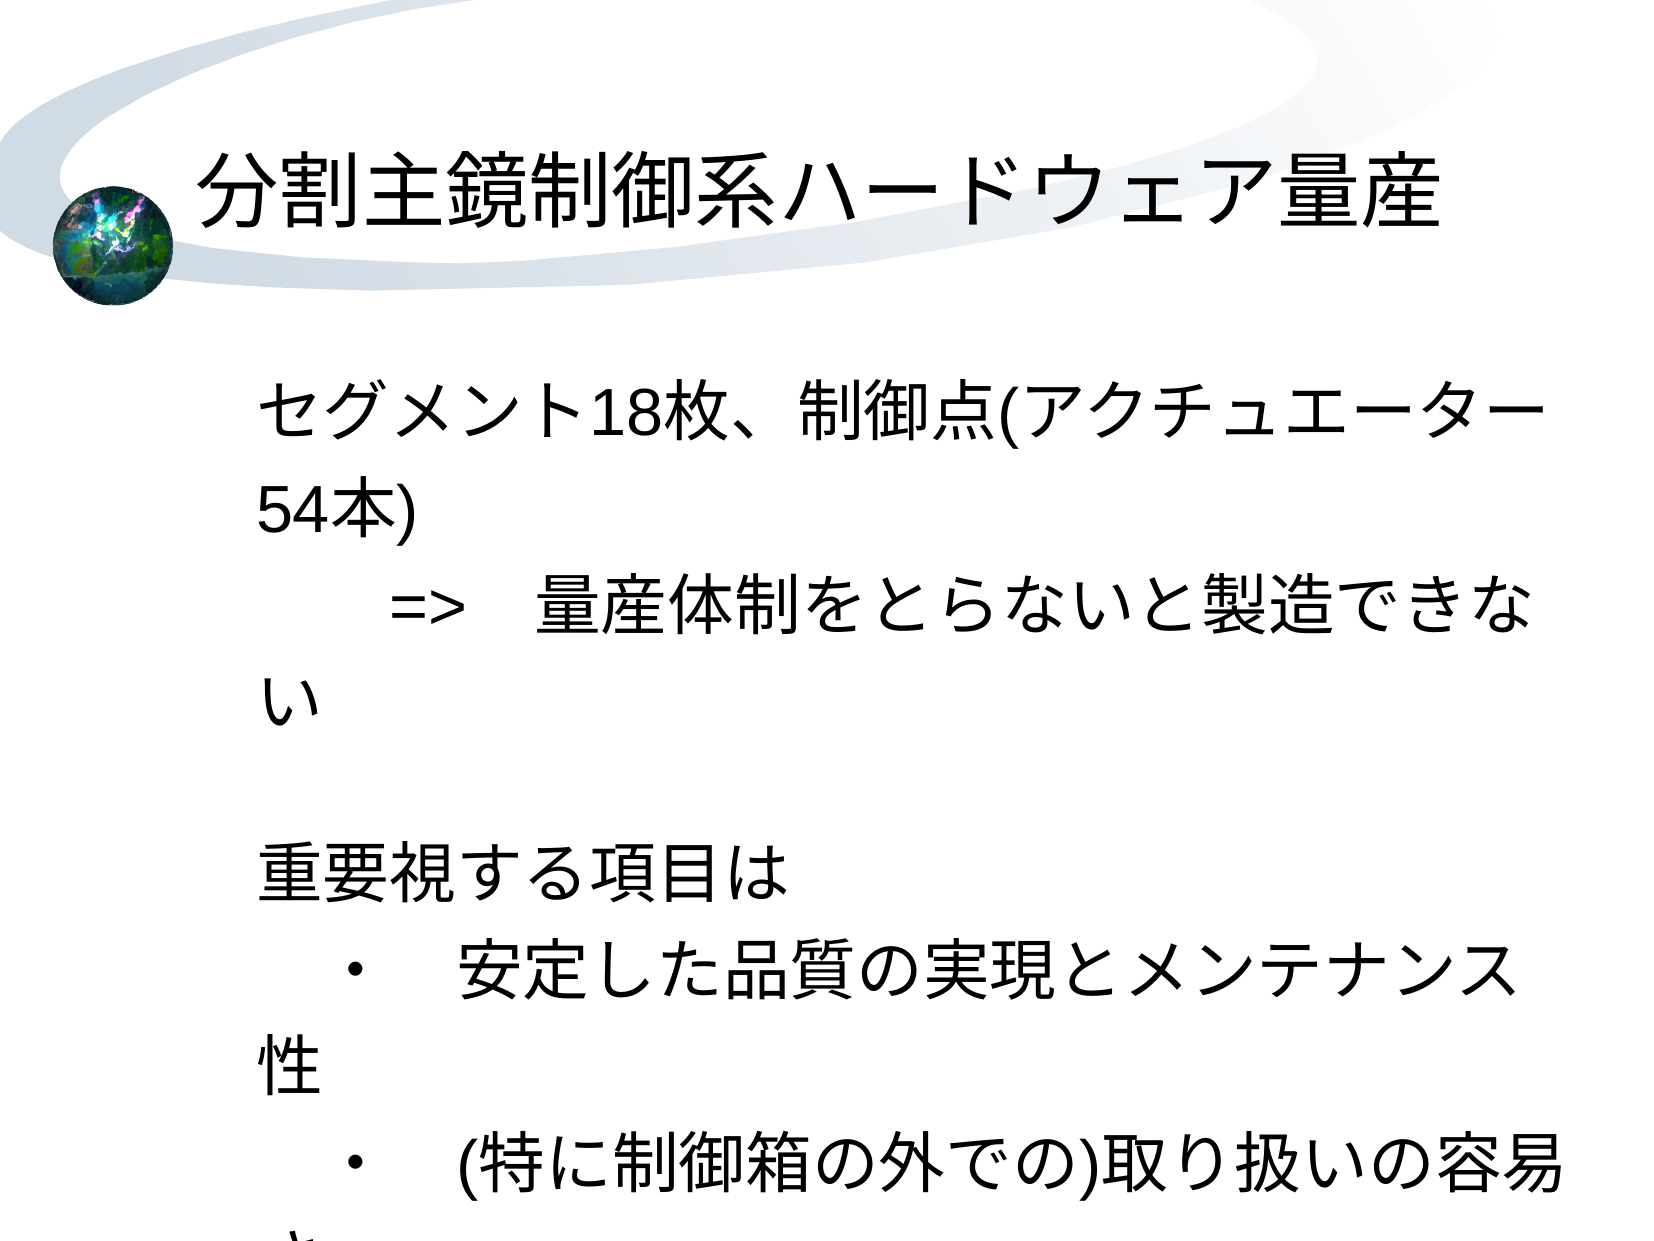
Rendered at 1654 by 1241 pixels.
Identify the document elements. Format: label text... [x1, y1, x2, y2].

text_box 分割主鏡制御系ハードウェア量産 [180, 117, 1527, 216]
text_box セグメント18枚、制御点(アクチュエーター54本) => 量産体制をとらないと製造できない 重要視する項目は ・ 安定した品質の実現とメンテナンス性 ・ (特に制御箱の外での)取り扱いの容易さ ・ 制御ボードのピン配列変換は専用基盤製作 ・ 制御箱同士の接続は市販ケーブルにする [241, 350, 1604, 991]
picture [43, 175, 182, 314]
